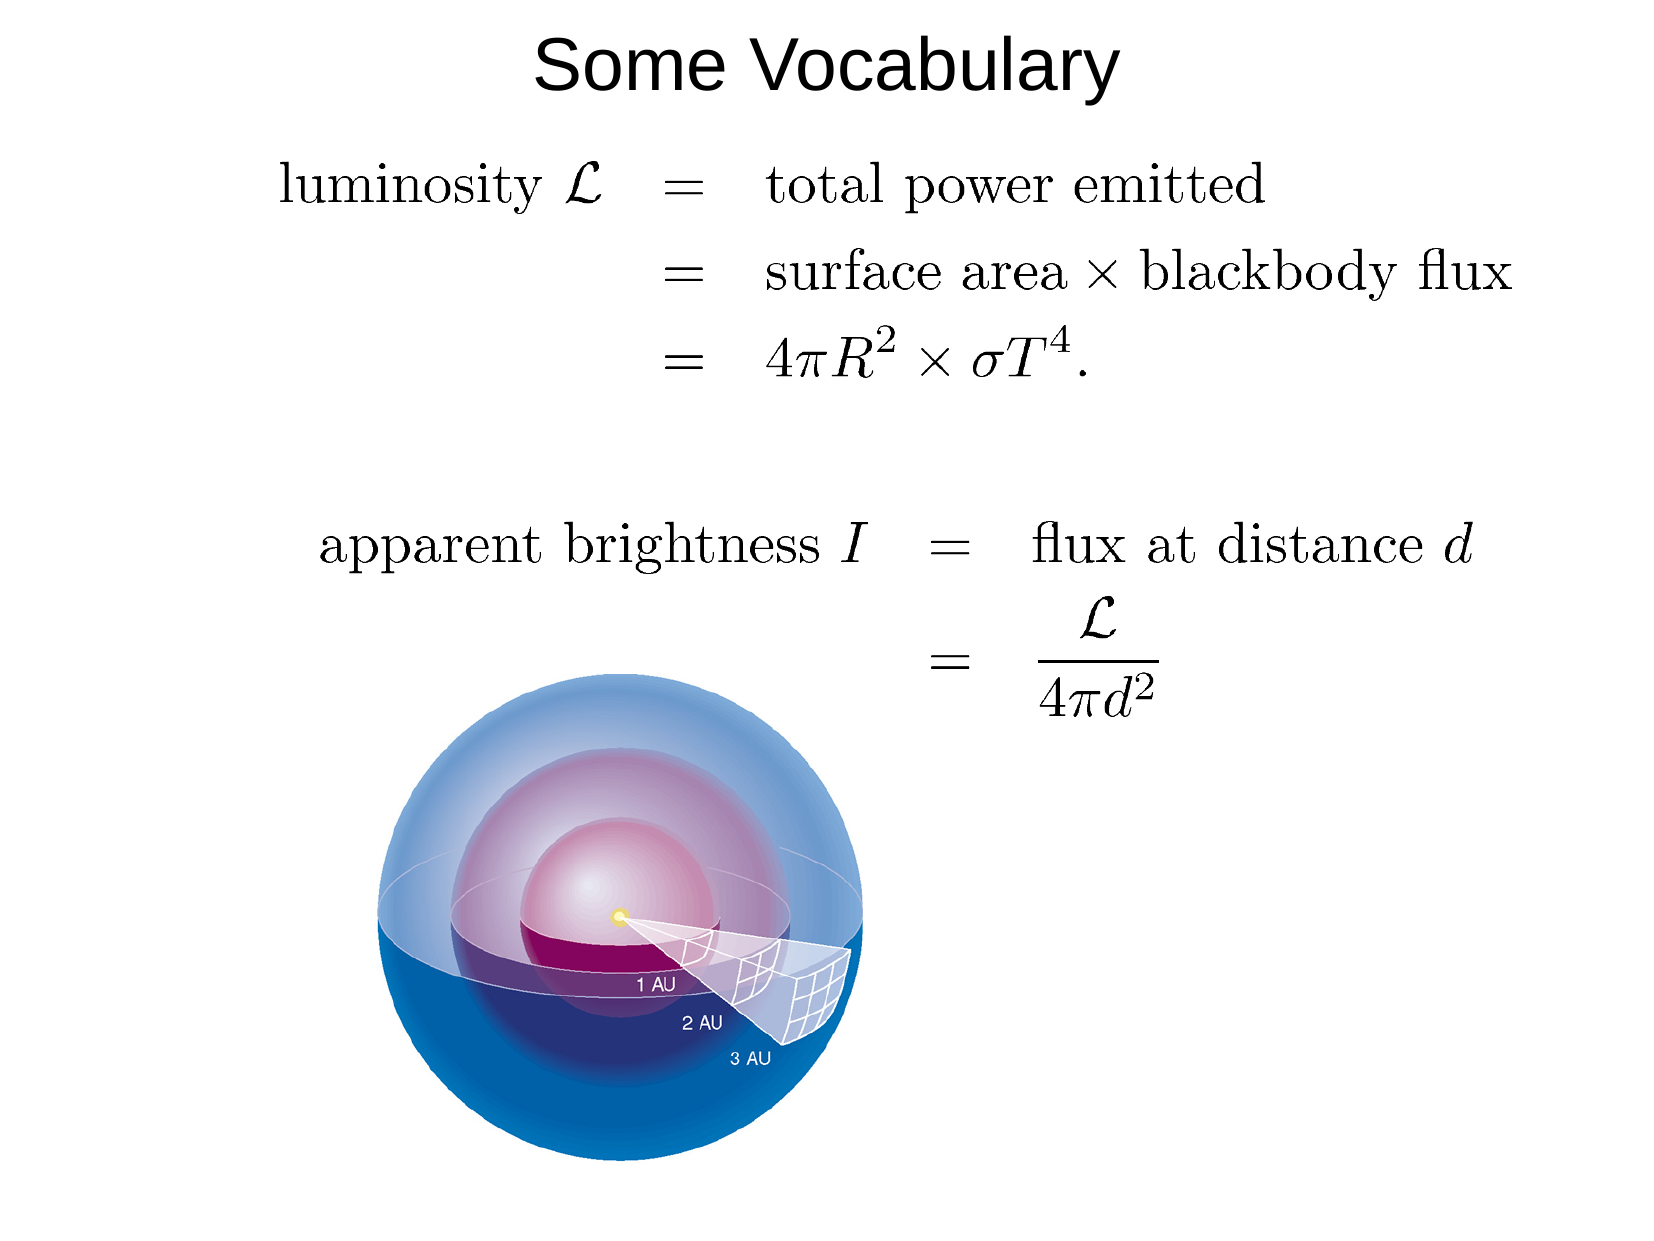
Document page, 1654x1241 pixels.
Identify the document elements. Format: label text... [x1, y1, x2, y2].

title Some Vocabulary [124, 1, 1530, 126]
picture [273, 157, 1516, 723]
chart [375, 723, 863, 1166]
